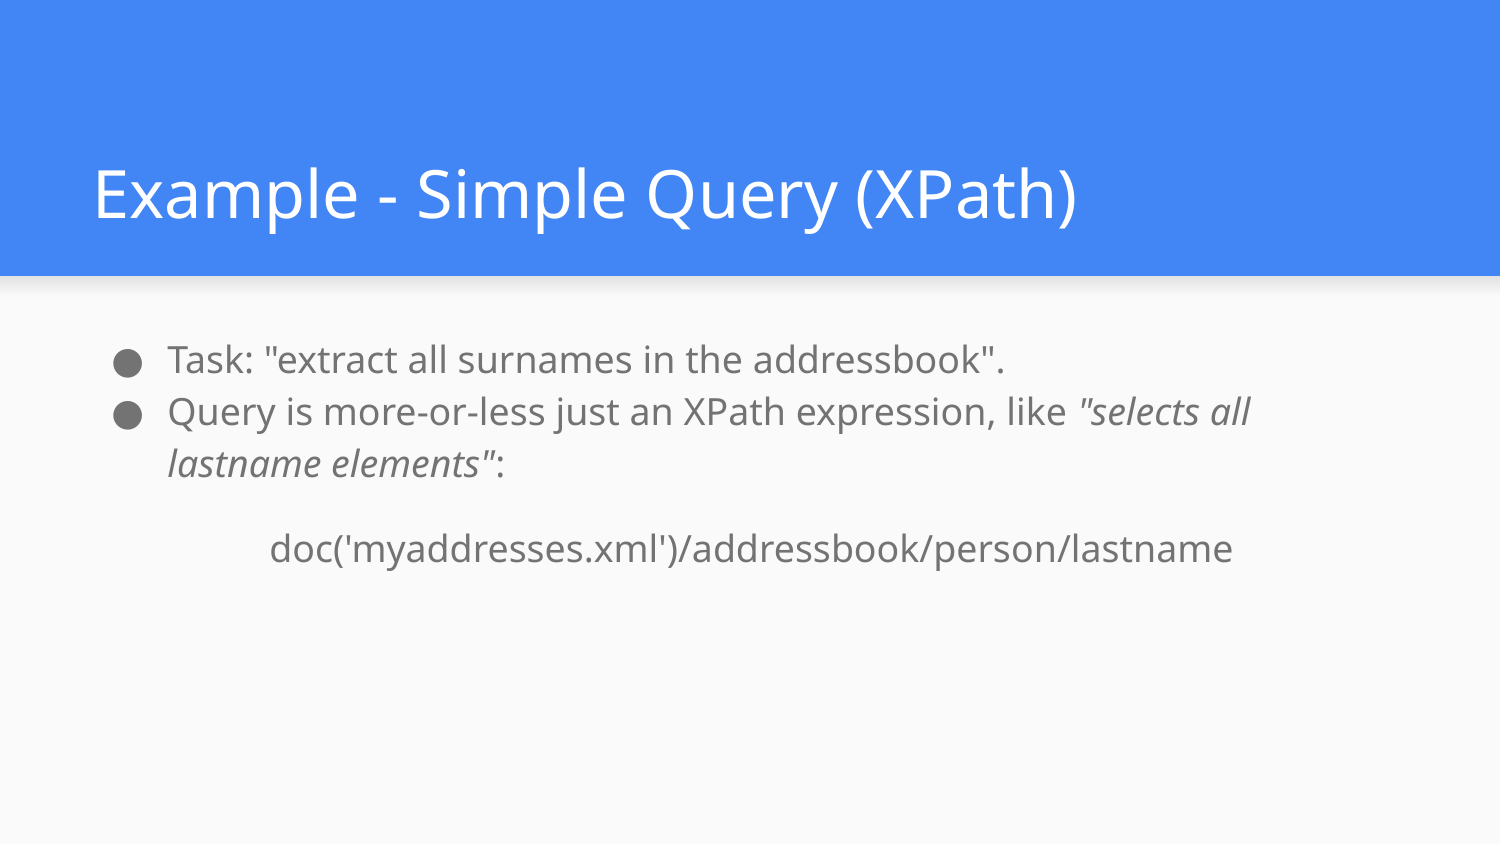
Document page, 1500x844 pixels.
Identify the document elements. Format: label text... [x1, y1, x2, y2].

title Example - Simple Query (XPath) [77, 121, 1427, 248]
list Task: "extract all surnames in the addressbook". Query is more-or-less just an XPath expression, like "selects all lastname elements": doc('myaddresses.xml')/addressbook/person/lastname [77, 314, 1427, 760]
